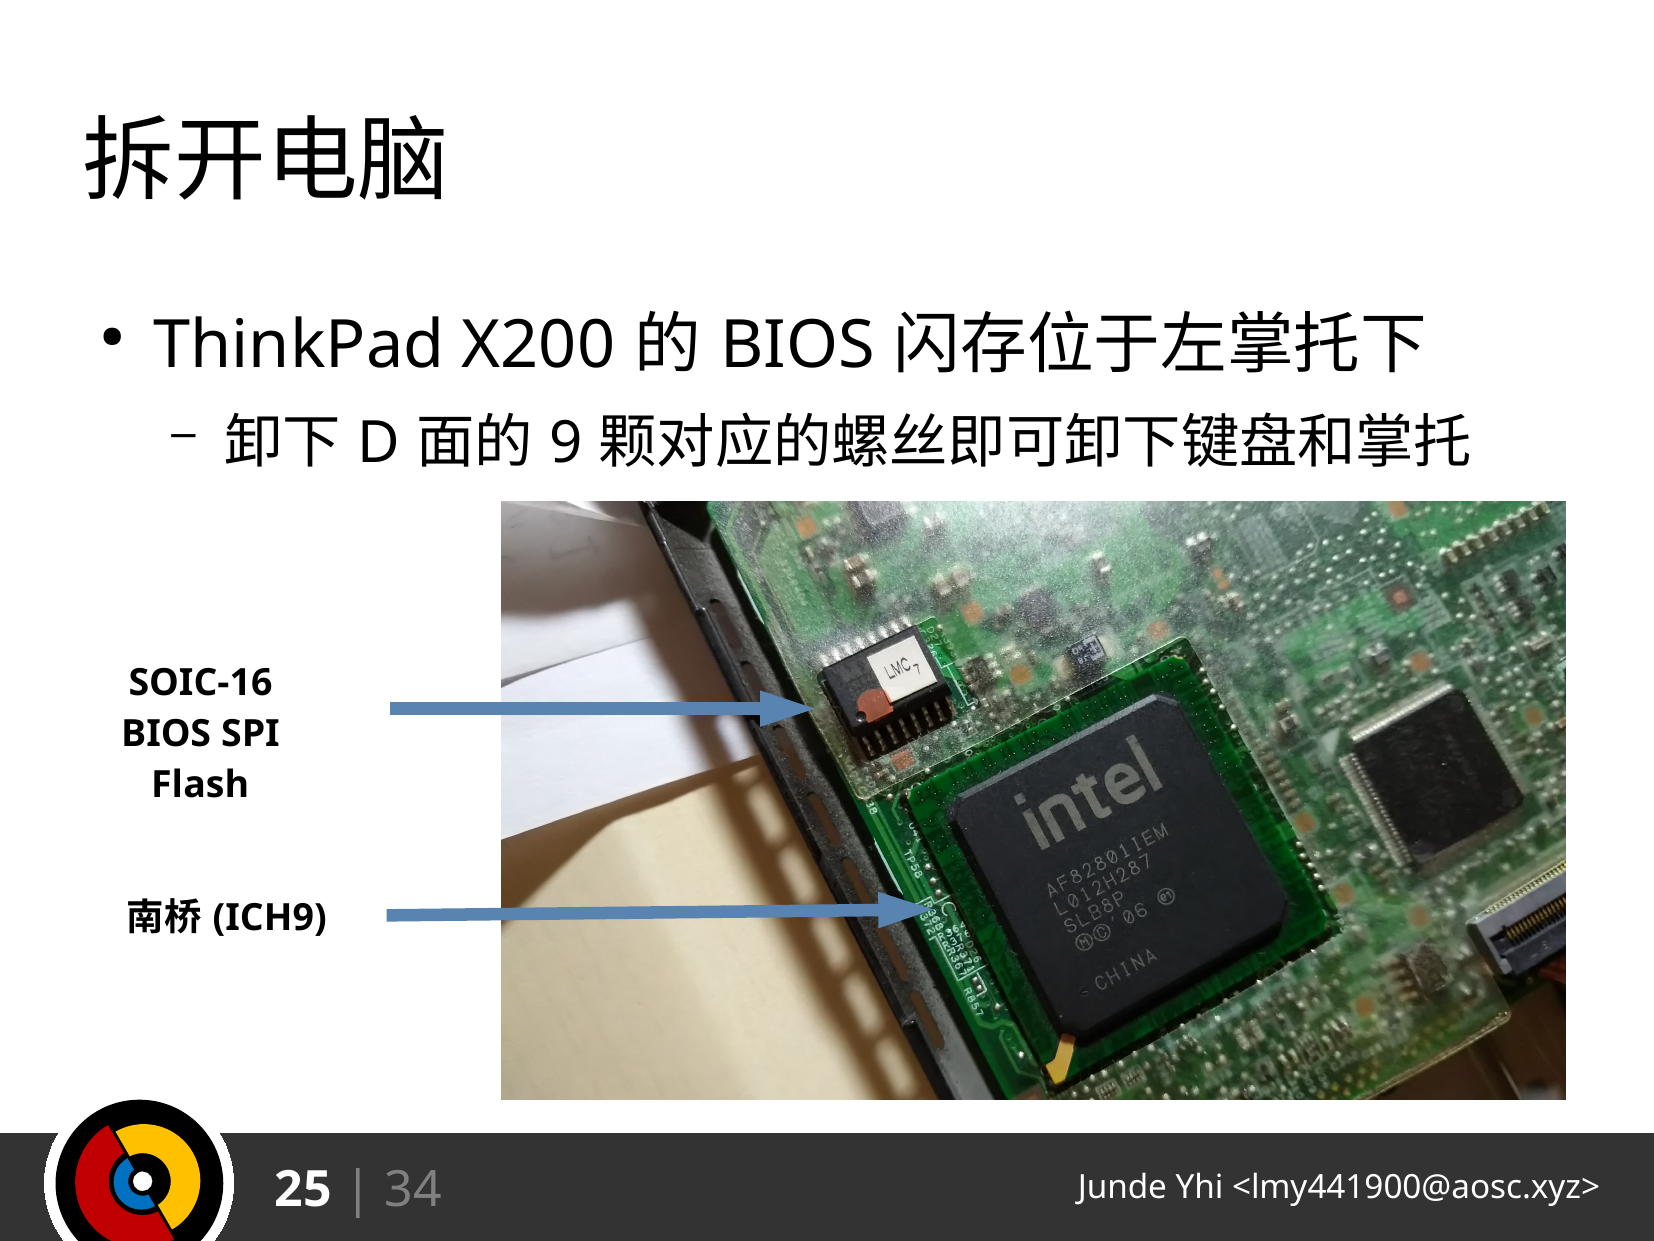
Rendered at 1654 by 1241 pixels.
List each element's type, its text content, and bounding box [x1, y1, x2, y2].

list ThinkPad X200的BIOS闪存位于左掌托下 卸下D面的9颗对应的螺丝即可卸下键盘和掌托 [82, 290, 1571, 1010]
text_box 南桥(ICH9) [112, 879, 337, 951]
text_box SOIC-16 BIOS SPI Flash [106, 647, 378, 774]
title 拆开电脑 [82, 49, 1571, 257]
picture [501, 501, 1566, 1100]
